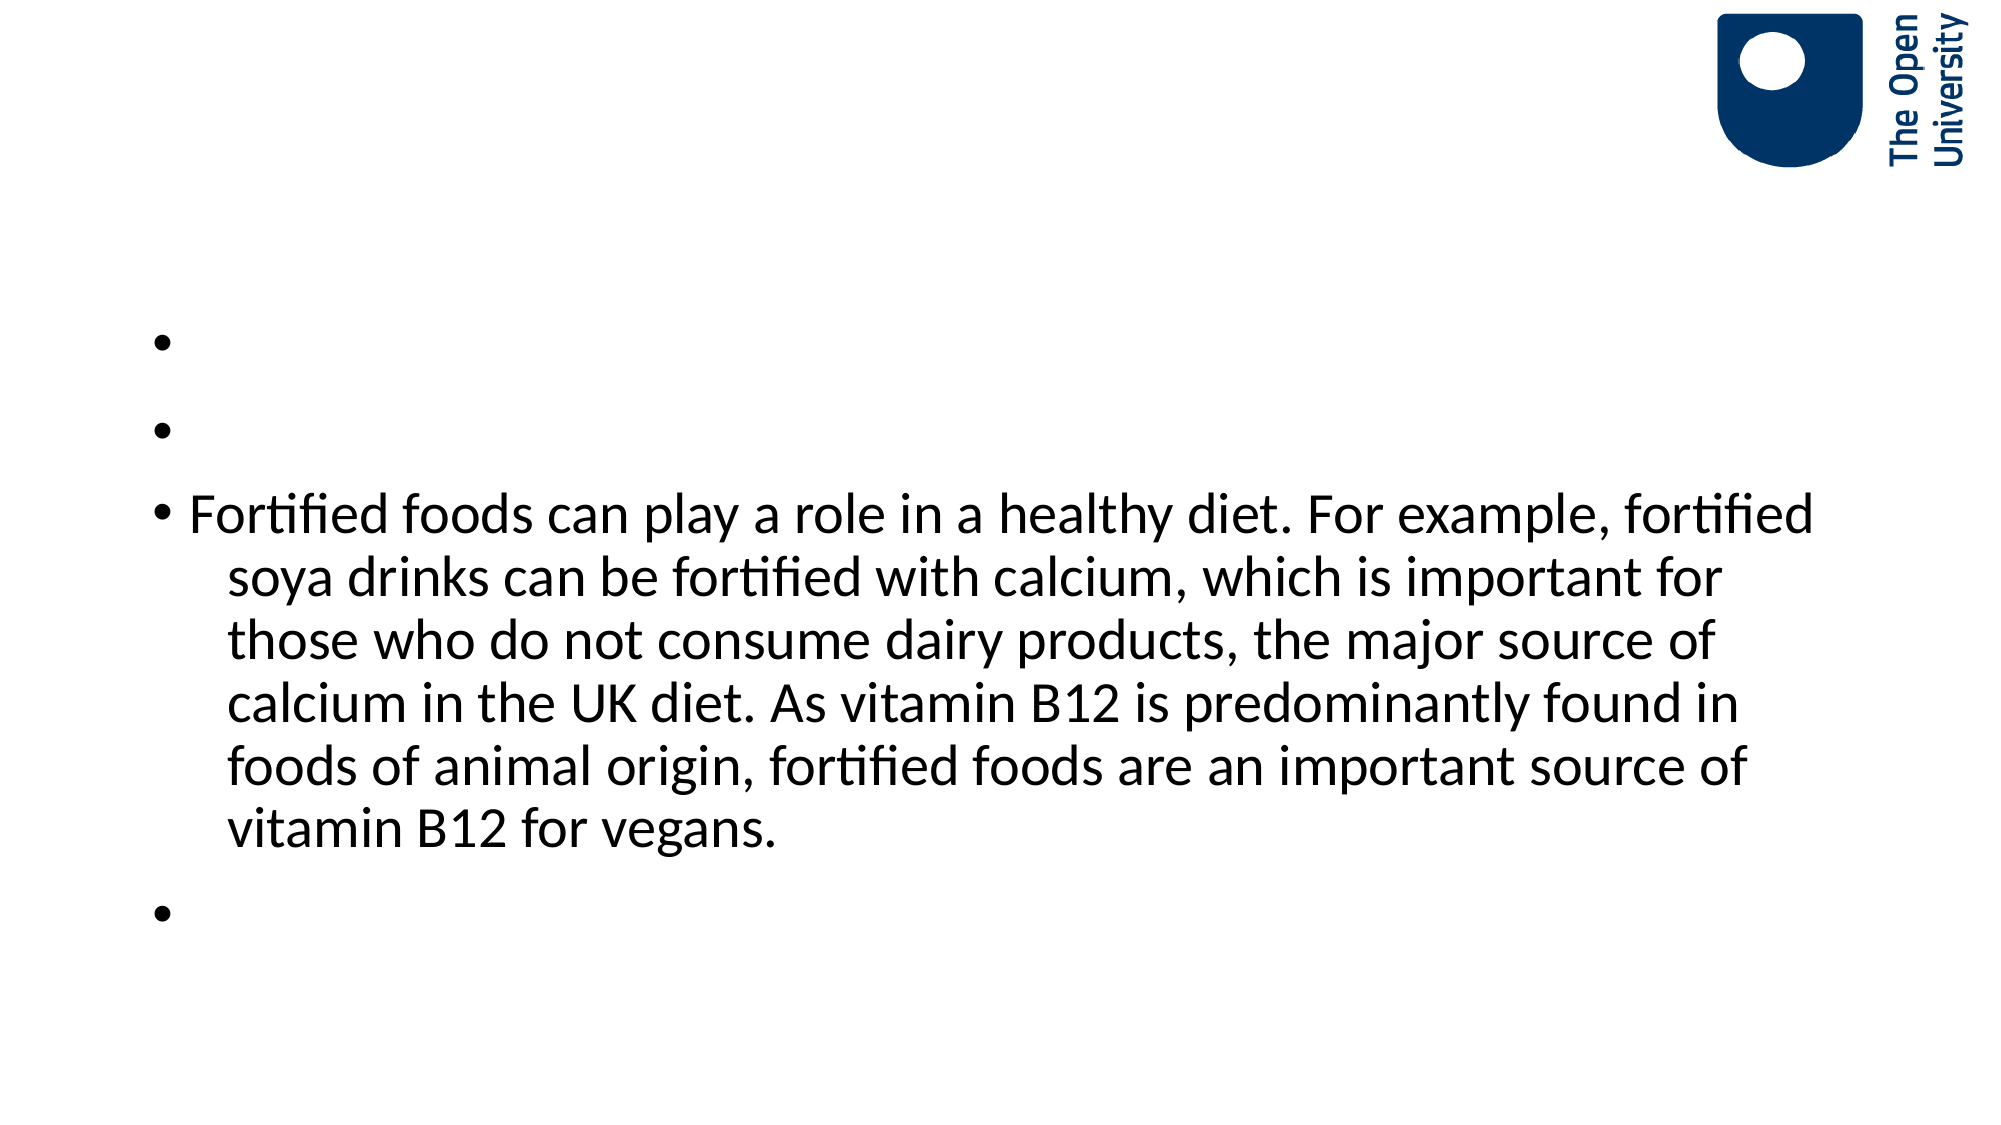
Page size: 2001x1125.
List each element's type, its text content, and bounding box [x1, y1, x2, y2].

picture [1716, 10, 1971, 170]
list Fortified foods can play a role in a healthy diet. For example, fortified soya drinks can be fortified with calcium, which is important for those who do not consume dairy products, the major source of calcium in the UK diet. As vitamin B12 is predominantly found in foods of animal origin, fortified foods are an important source of vitamin B12 for vegans. [137, 299, 1863, 1014]
